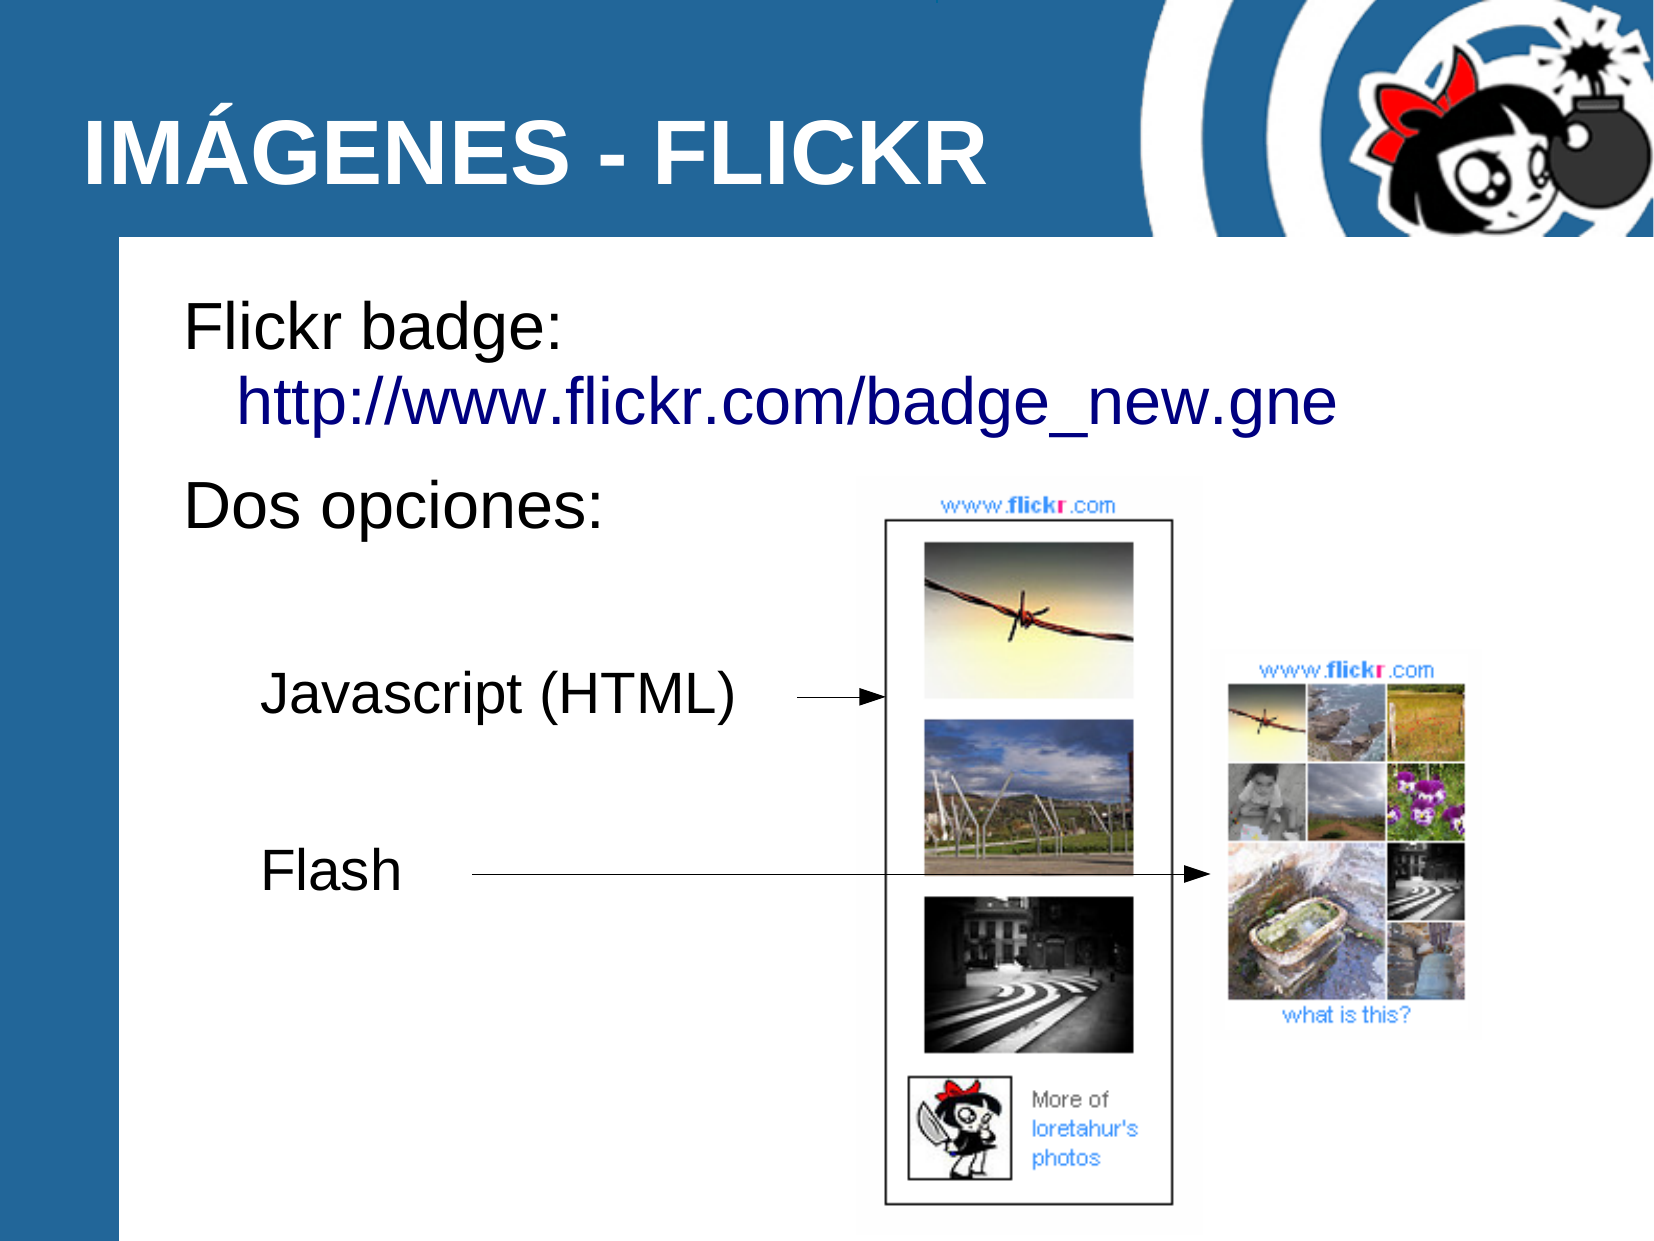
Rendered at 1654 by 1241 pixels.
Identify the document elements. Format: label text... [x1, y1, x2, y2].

chart [1210, 649, 1482, 1040]
chart [856, 875, 1203, 1235]
title IMÁGENES - FLICKR [82, 49, 1571, 257]
picture [0, 0, 1654, 1241]
list Flickr badge:http://www.flickr.com/badge_new.gne Dos opciones: Javascript (HTML) Flash [165, 288, 1654, 1093]
chart [856, 476, 1203, 874]
